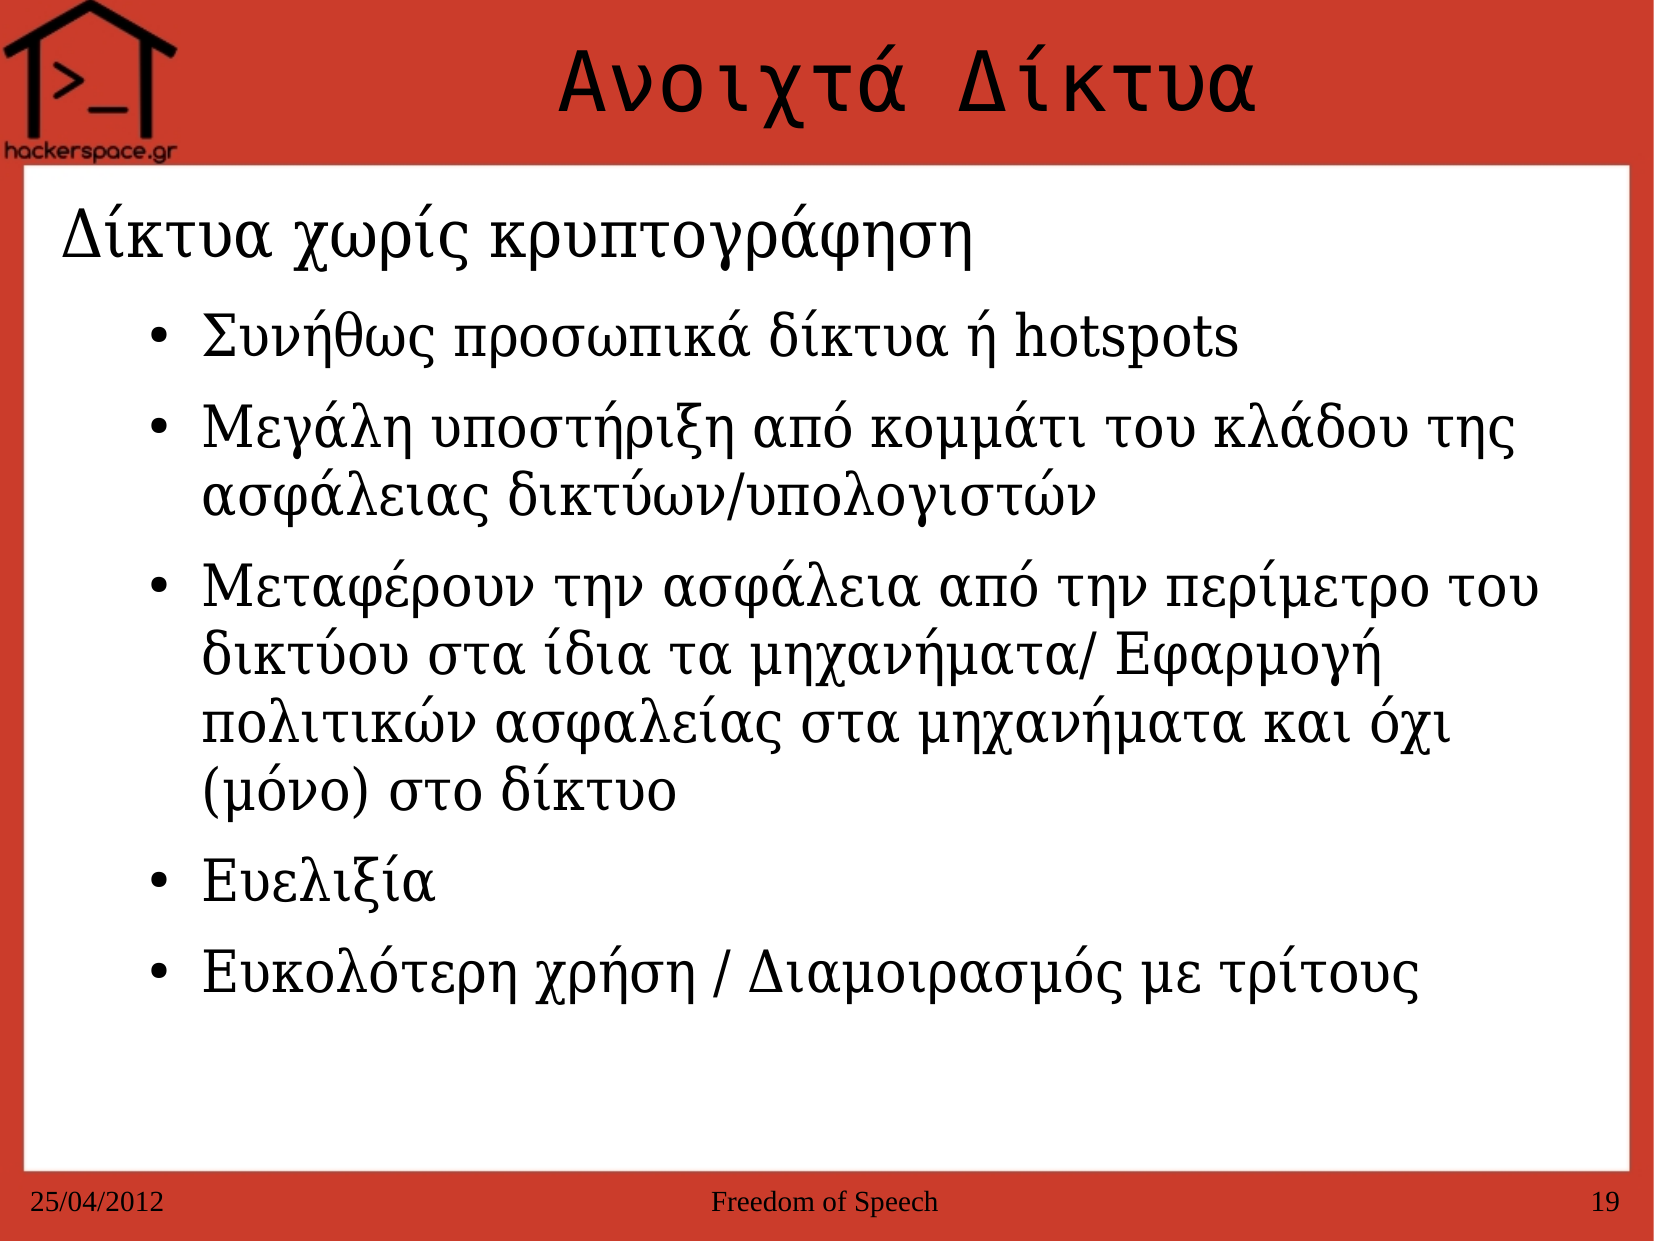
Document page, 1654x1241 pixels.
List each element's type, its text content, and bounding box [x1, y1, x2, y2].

title Ανοιχτά Δίκτυα [195, 15, 1621, 151]
picture [0, 0, 1654, 1241]
list Δίκτυα χωρίς κρυπτογράφηση Συνήθως προσωπικά δίκτυα ή hotspots Μεγάλη υποστήριξη από κομμάτι του κλάδου της ασφάλειας δικτύων/υπολογιστών Μεταφέρουν την ασφάλεια από την περίμετρο του δικτύου στα ίδια τα μηχανήματα/ Εφαρμογή πολιτικών ασφαλείας στα μηχανήματα και όχι (μόνο) στο δίκτυο Ευελιξία Ευκολότερη χρήση / Διαμοιρασμός με τρίτους [60, 195, 1591, 1141]
